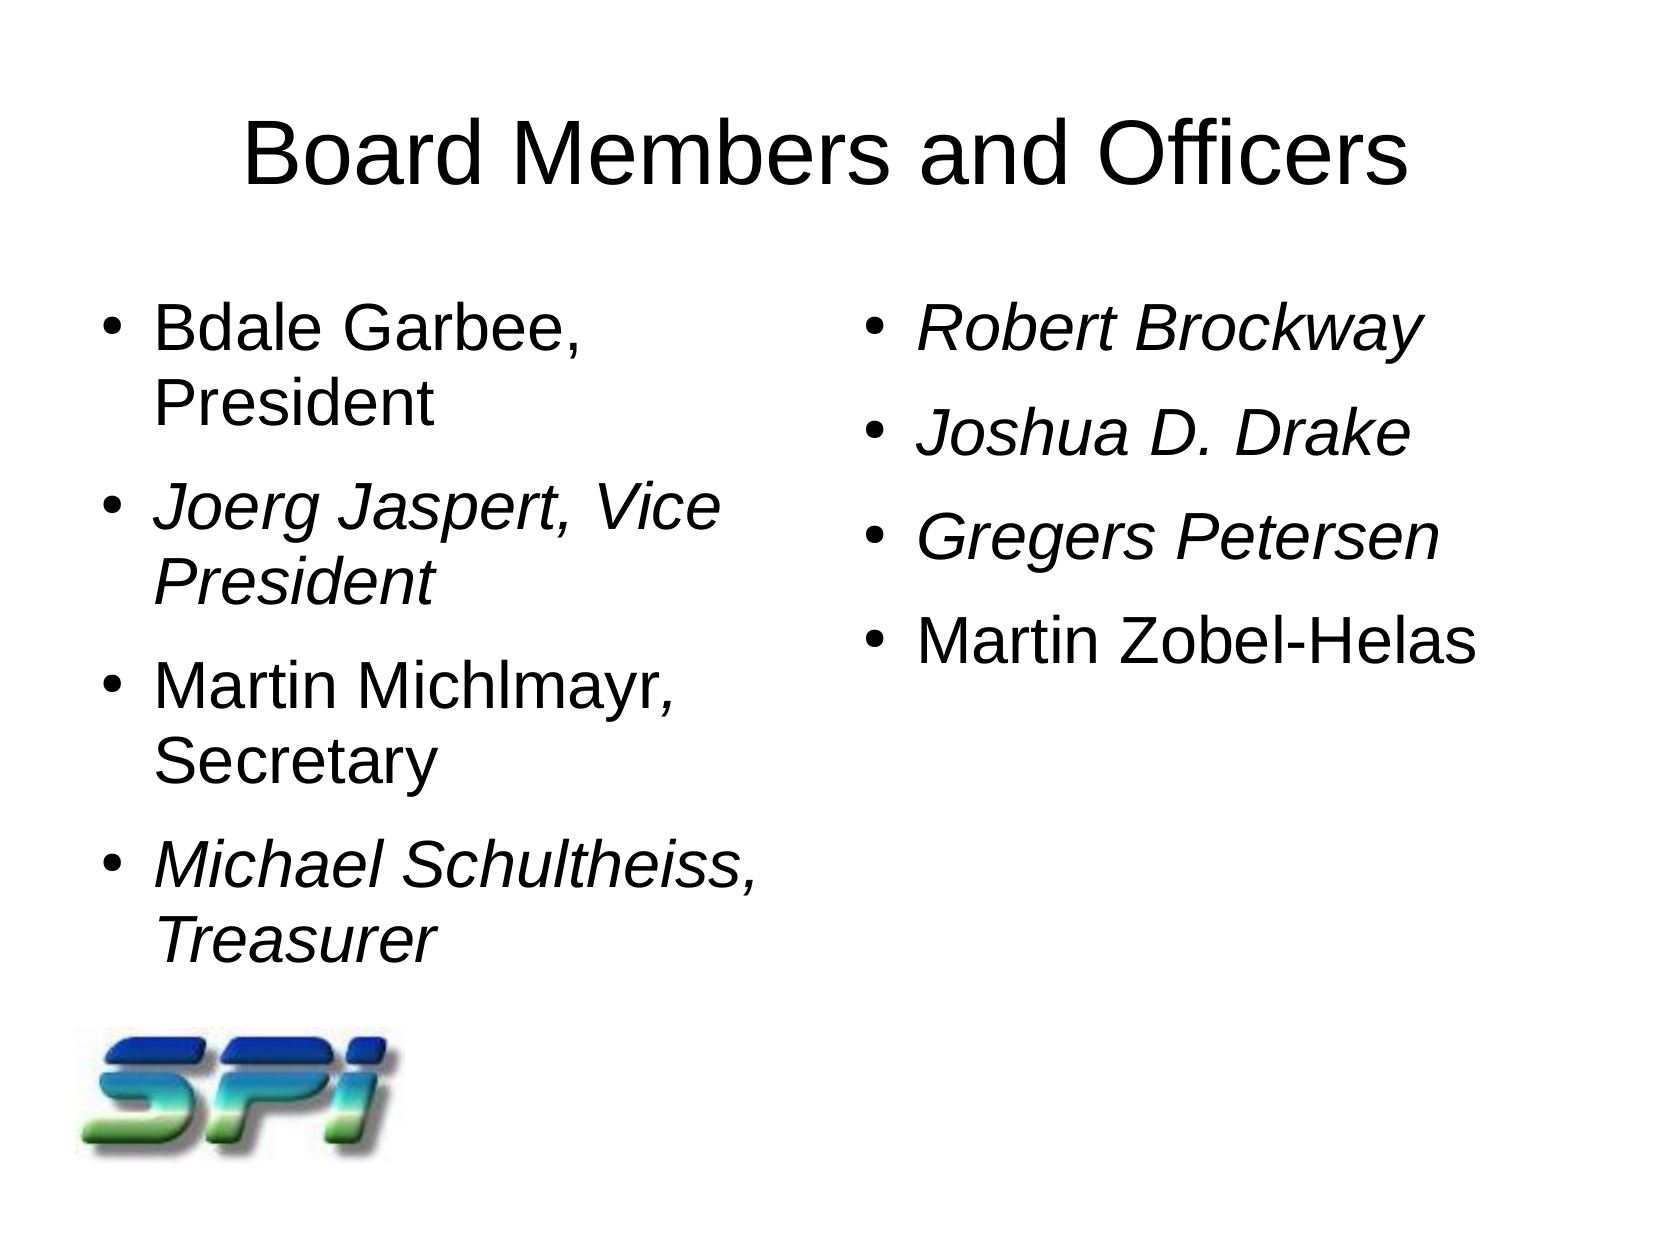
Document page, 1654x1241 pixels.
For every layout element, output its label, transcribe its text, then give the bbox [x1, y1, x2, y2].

title Board Members and Officers [82, 49, 1571, 257]
picture [75, 1027, 405, 1163]
list Bdale Garbee, President Joerg Jaspert, Vice President Martin Michlmayr, Secretary Michael Schultheiss, Treasurer [82, 290, 809, 1109]
list Robert Brockway Joshua D. Drake Gregers Petersen Martin Zobel-Helas [845, 290, 1572, 1094]
